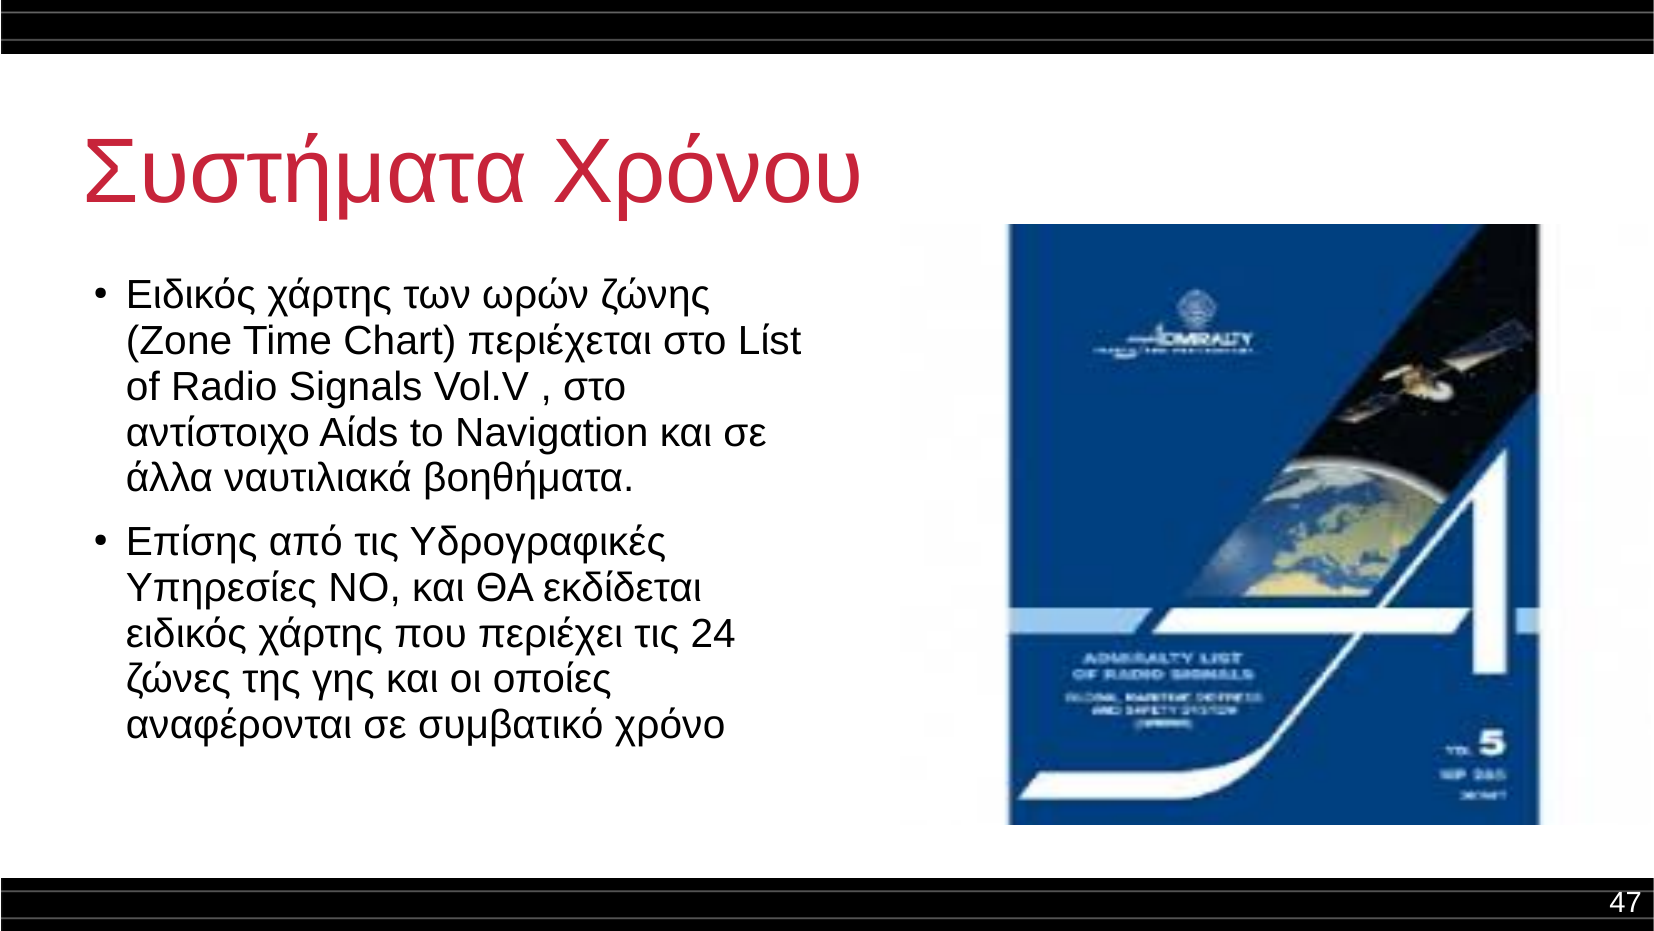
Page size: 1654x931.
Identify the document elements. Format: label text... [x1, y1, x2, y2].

list Ειδικός χάρτης των ωρών ζώνης (Zone Time Chart) περιέχεται στο Lίst of Radio Signals Vol.V , στο αντίστοιχο Αίds tο Νavigαtion και σε άλλα ναυτιλιακά βοηθήματα. Επίσης από τις Υδρογραφικές Υπηρεσίες ΝΟ, και ΘΑ εκδίδεται ειδικός χάρτης που περιέχει τις 24 ζώνες της γης και οι οποίες αναφέρονται σε συμβατικό χρόνο [82, 271, 809, 758]
picture [900, 224, 1651, 826]
picture [1, 878, 1654, 931]
picture [1, 0, 1654, 54]
title Συστήματα Χρόνου [82, 92, 1571, 249]
